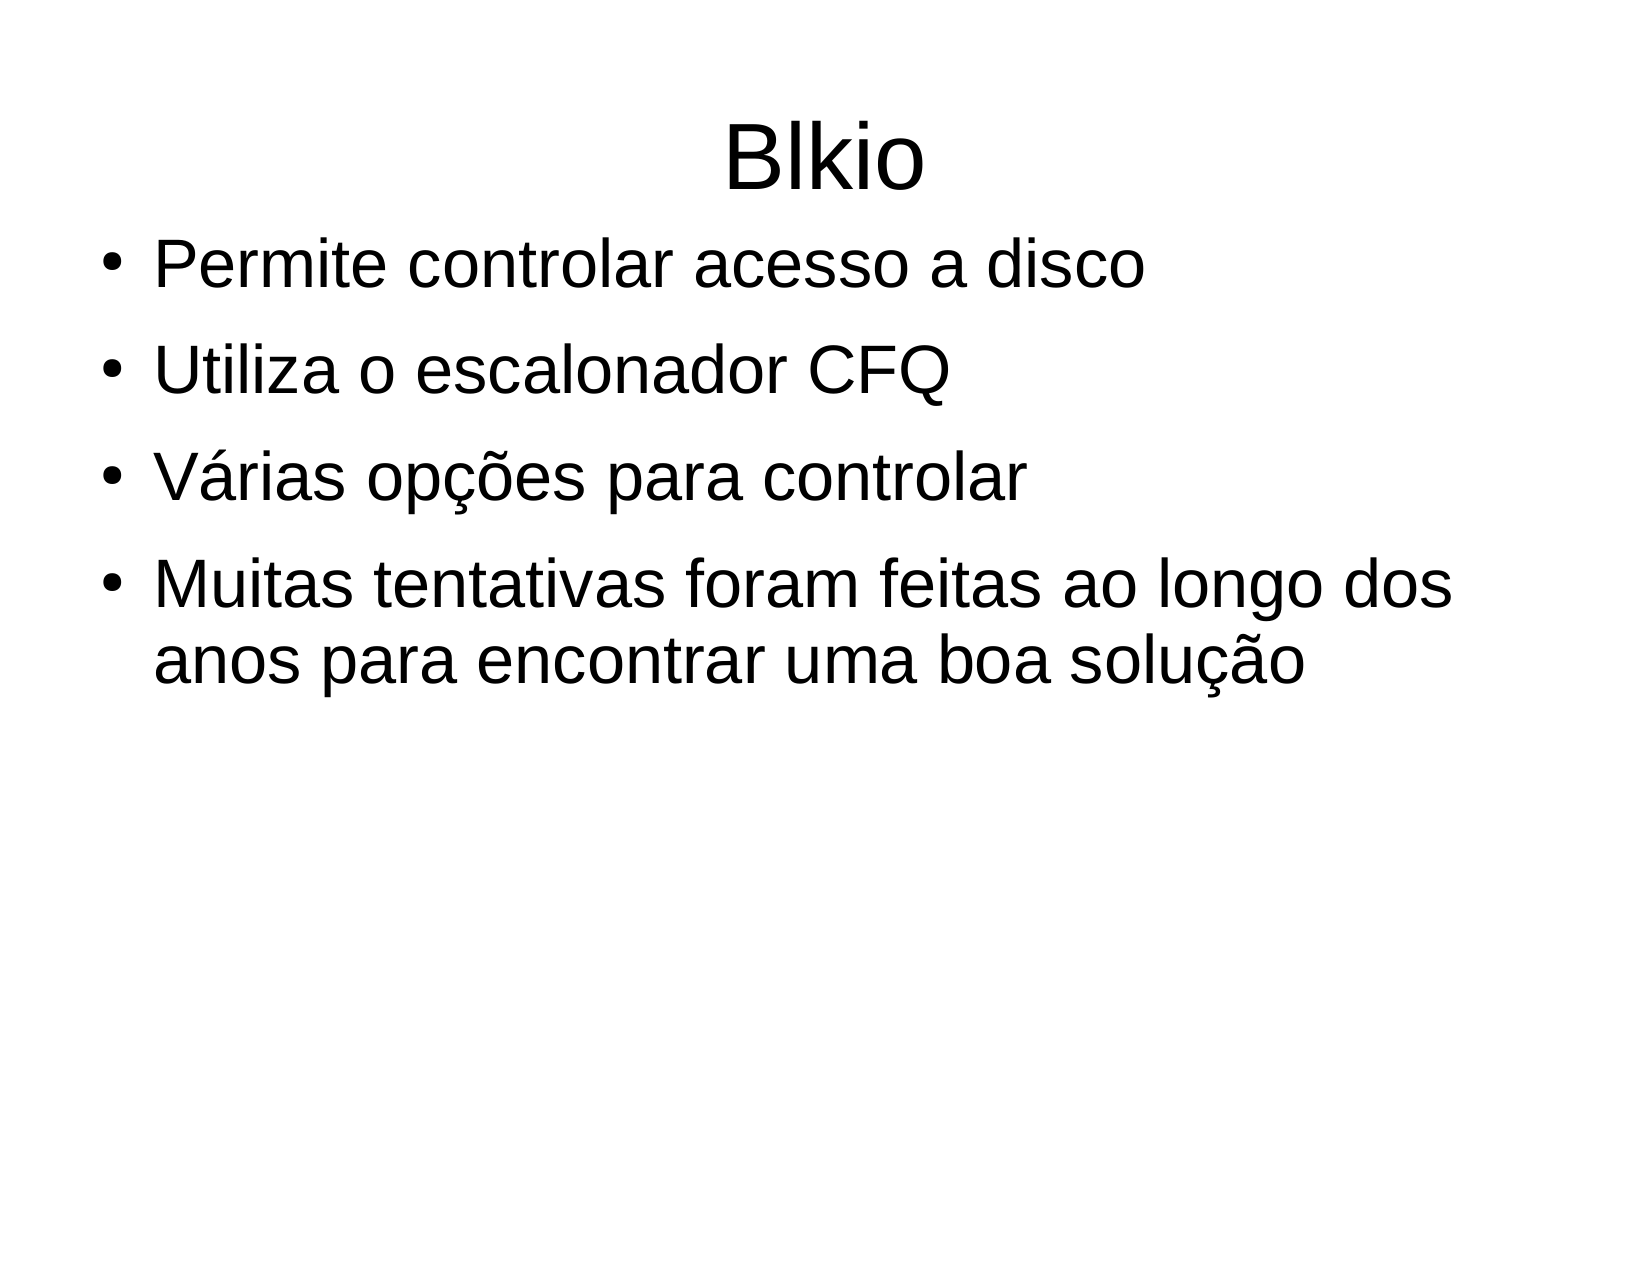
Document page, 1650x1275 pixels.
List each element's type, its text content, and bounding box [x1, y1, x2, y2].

list Permite controlar acesso a disco Utiliza o escalonador CFQ Várias opções para controlar Muitas tentativas foram feitas ao longo dos anos para encontrar uma boa solução [82, 225, 1463, 1175]
title Blkio [82, 50, 1568, 264]
